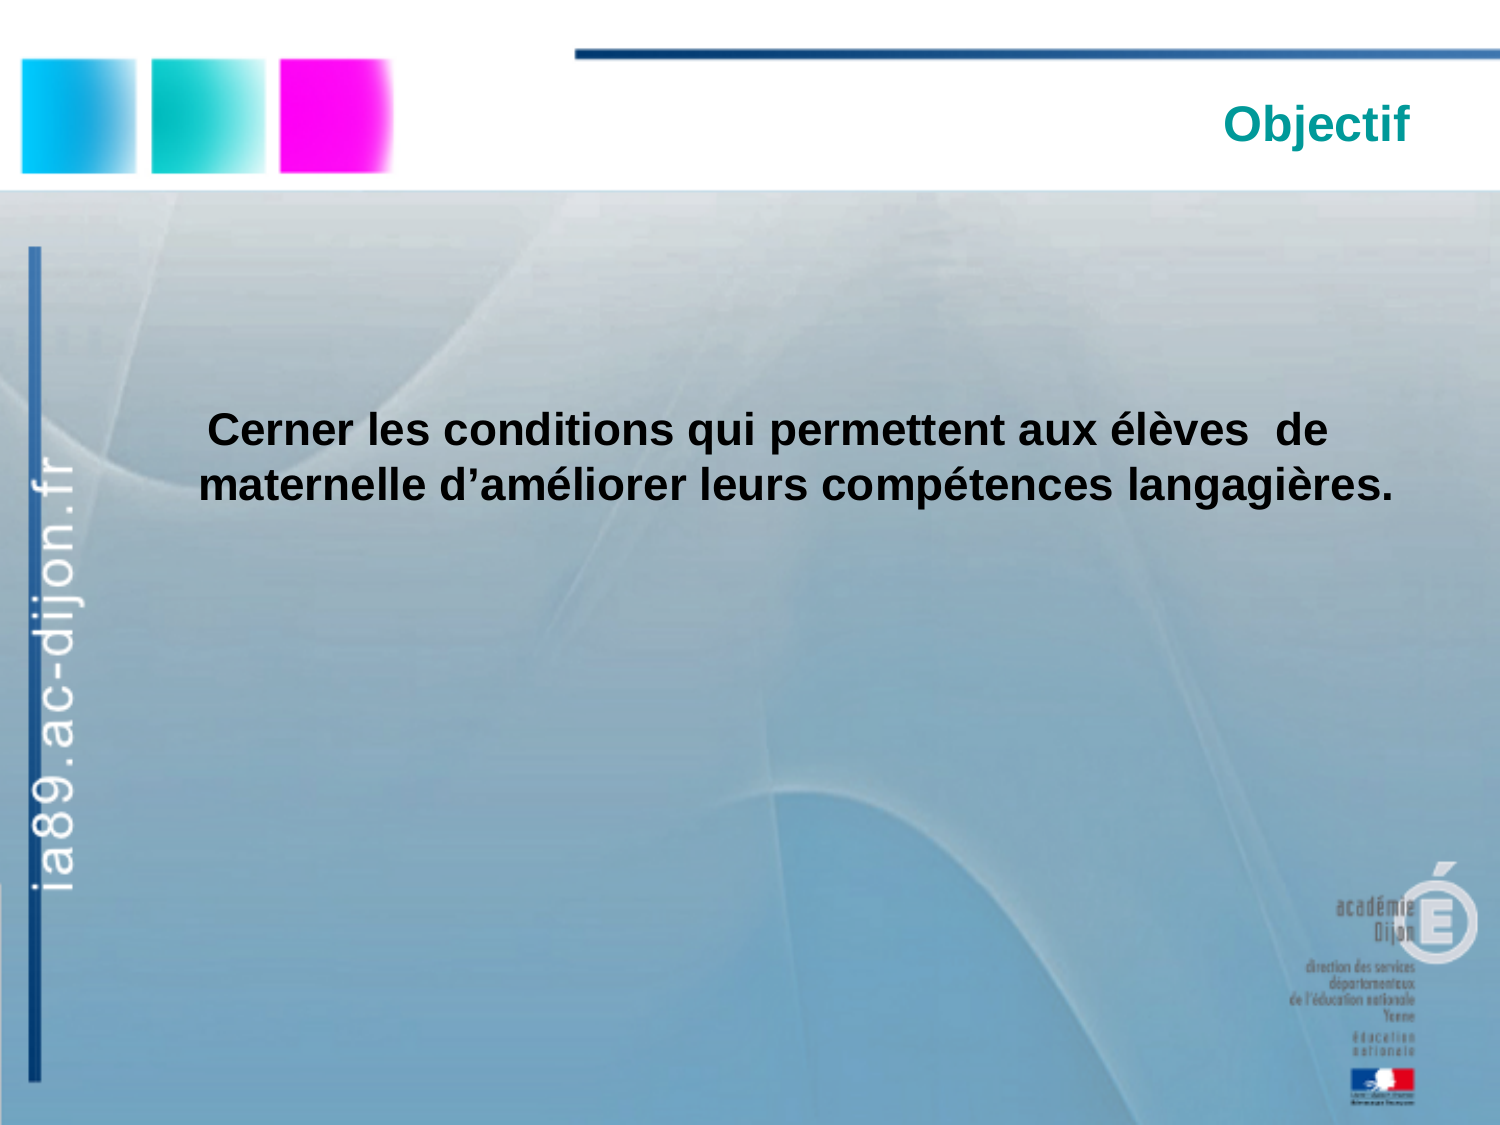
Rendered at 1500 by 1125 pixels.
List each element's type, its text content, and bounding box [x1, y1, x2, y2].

list Cerner les conditions qui permettent aux élèves de maternelle d’améliorer leurs compétences langagières. [117, 351, 1421, 777]
title Objectif [454, 42, 1425, 200]
picture [0, 0, 1500, 1125]
